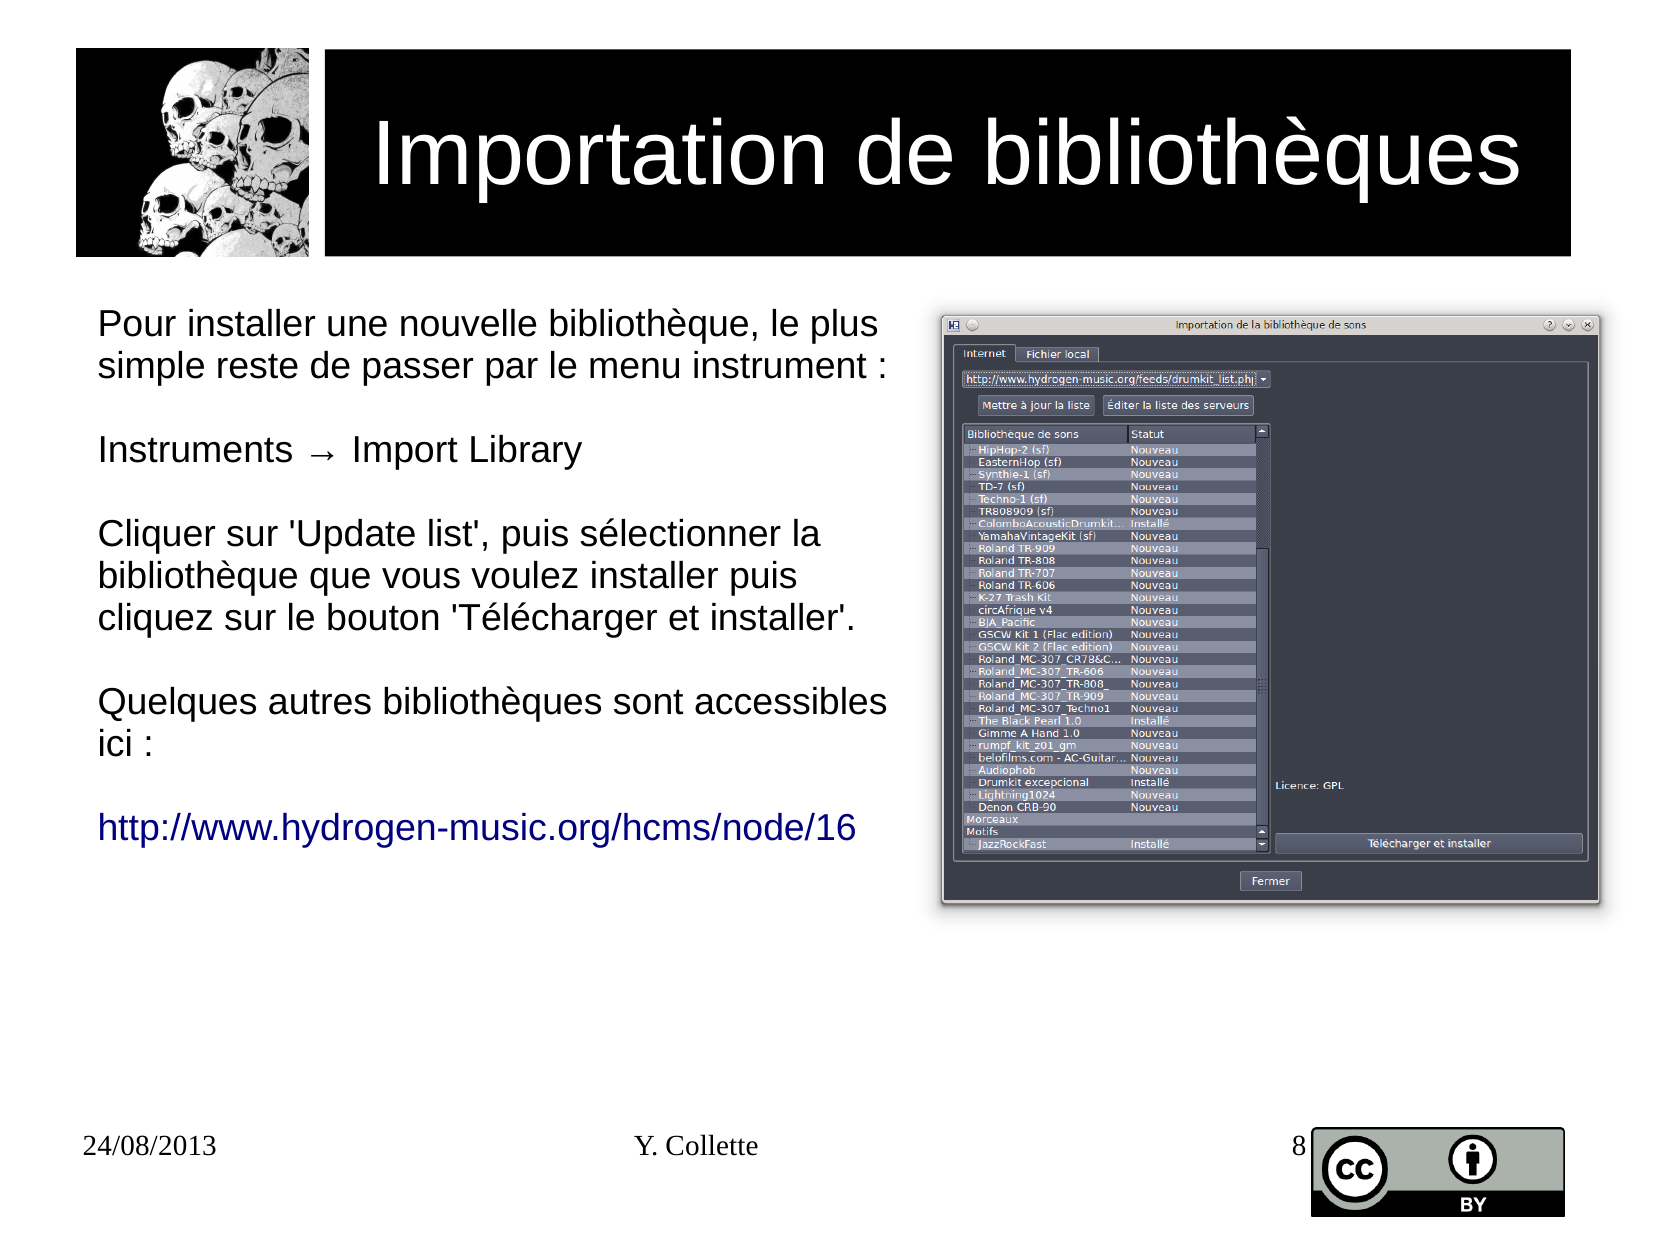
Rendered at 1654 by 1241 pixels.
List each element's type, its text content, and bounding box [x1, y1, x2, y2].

picture [909, 283, 1632, 937]
picture [1311, 1127, 1565, 1217]
title Importation de bibliothèques [324, 49, 1571, 257]
text_box Pour installer une nouvelle bibliothèque, le plus simple reste de passer par le menu instrument : Instruments → Import Library Cliquer sur 'Update list', puis sélectionner la bibliothèque que vous voulez installer puis cliquez sur le bouton 'Télécharger et installer'. Quelques autres bibliothèques sont accessibles ici : http://www.hydrogen-music.org/hcms/node/16 [82, 295, 909, 898]
picture [76, 48, 309, 257]
